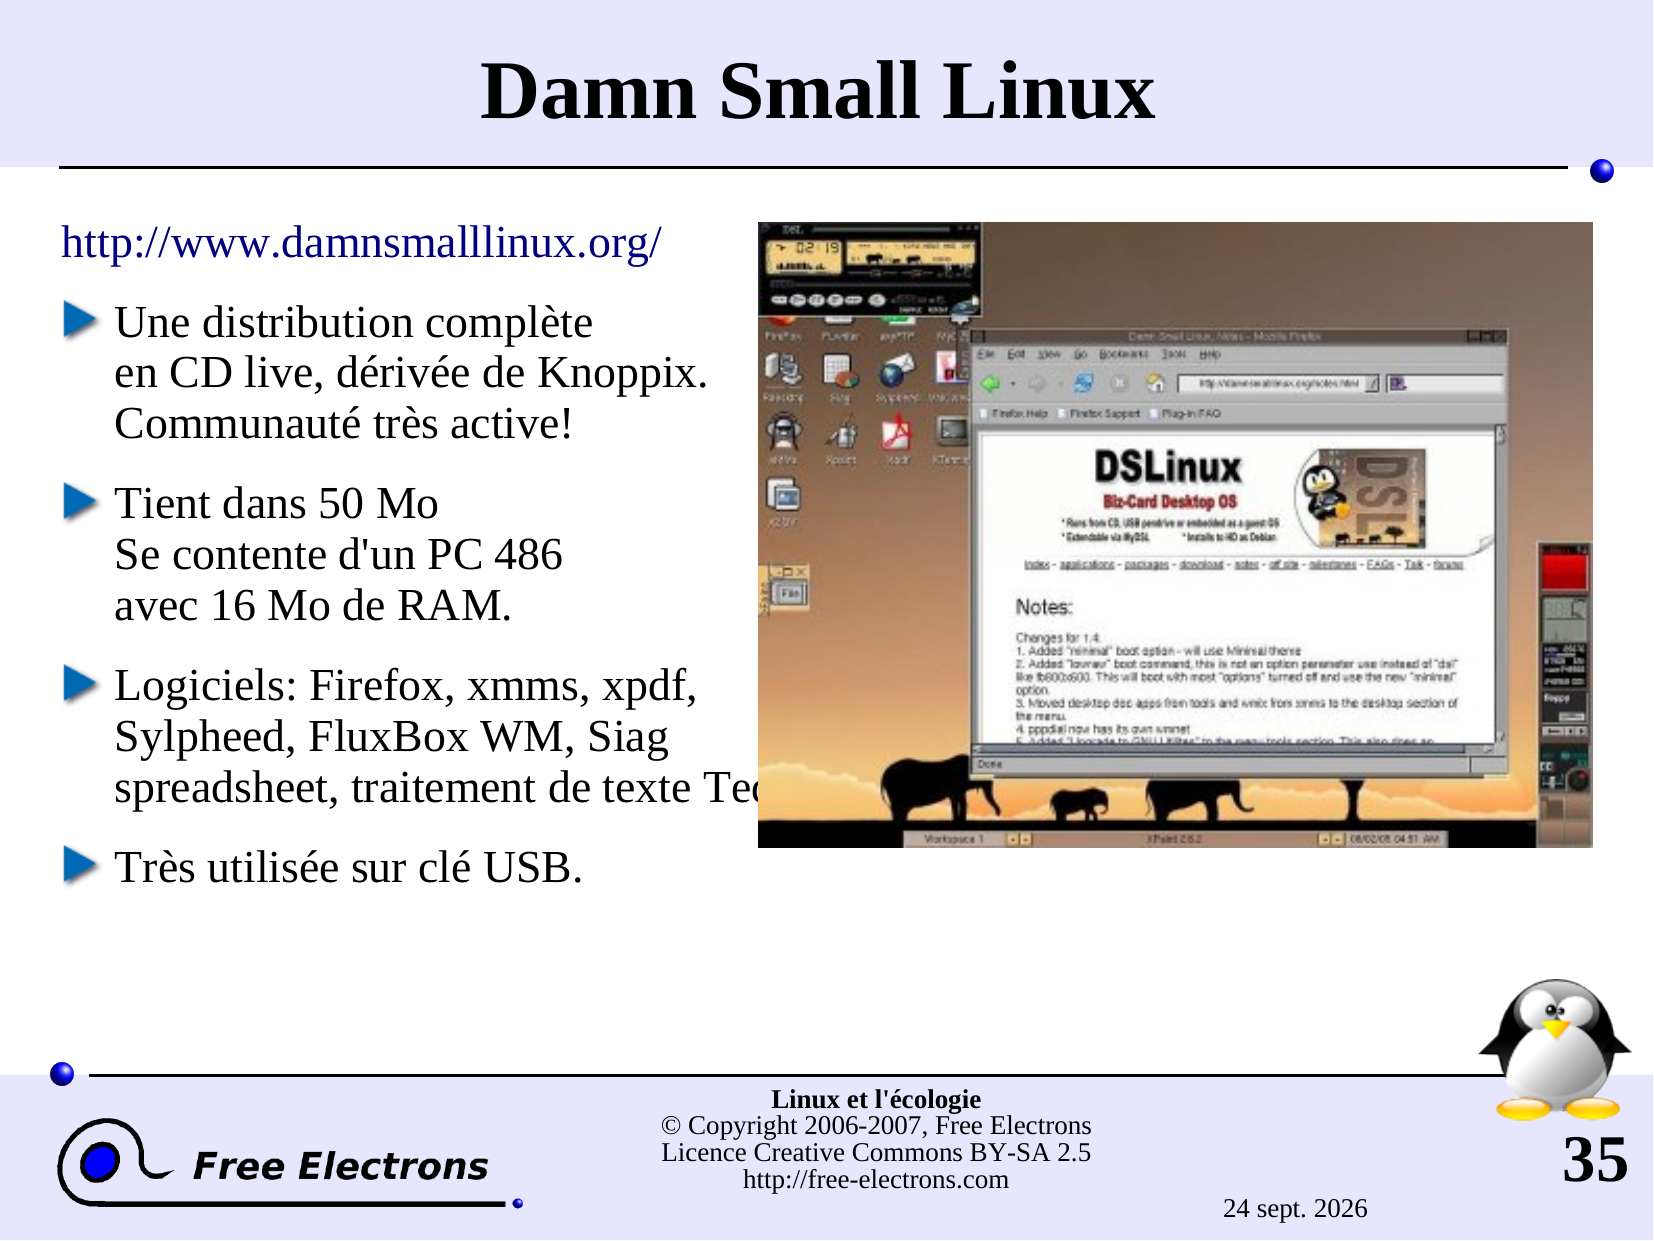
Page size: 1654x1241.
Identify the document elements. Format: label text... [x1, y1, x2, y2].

picture [1476, 979, 1634, 1121]
list http://www.damnsmalllinux.org/ Une distribution complète en CD live, dérivée de Knoppix. Communauté très active! Tient dans 50 Mo Se contente d'un PC 486 avec 16 Mo de RAM. Logiciels: Firefox, xmms, xpdf, Sylpheed, FluxBox WM, Siag spreadsheet, traitement de texte Ted... Très utilisée sur clé USB. [44, 216, 1518, 1066]
picture [758, 222, 1593, 848]
picture [50, 1107, 527, 1216]
title Damn Small Linux [33, 29, 1604, 153]
